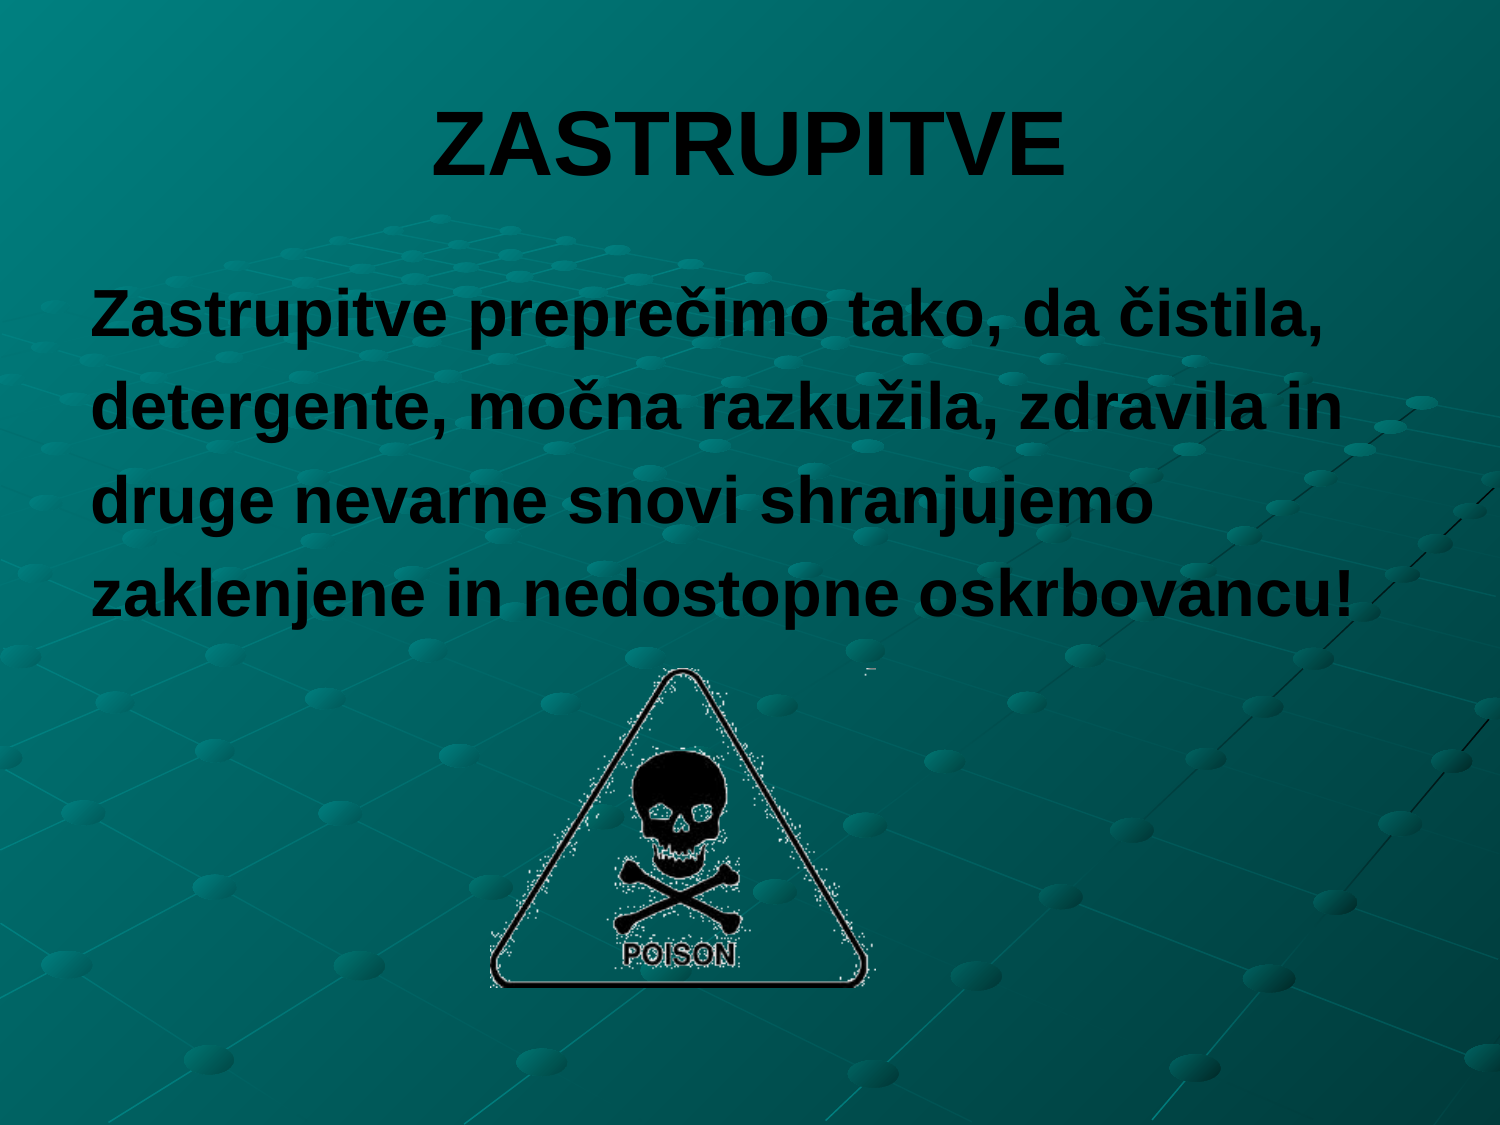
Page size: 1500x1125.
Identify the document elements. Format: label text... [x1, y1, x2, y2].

list Zastrupitve preprečimo tako, da čistila, detergente, močna razkužila, zdravila in druge nevarne snovi shranjujemo zaklenjene in nedostopne oskrbovancu! [75, 262, 1425, 1007]
picture [490, 668, 876, 988]
title ZASTRUPITVE [75, 45, 1425, 233]
